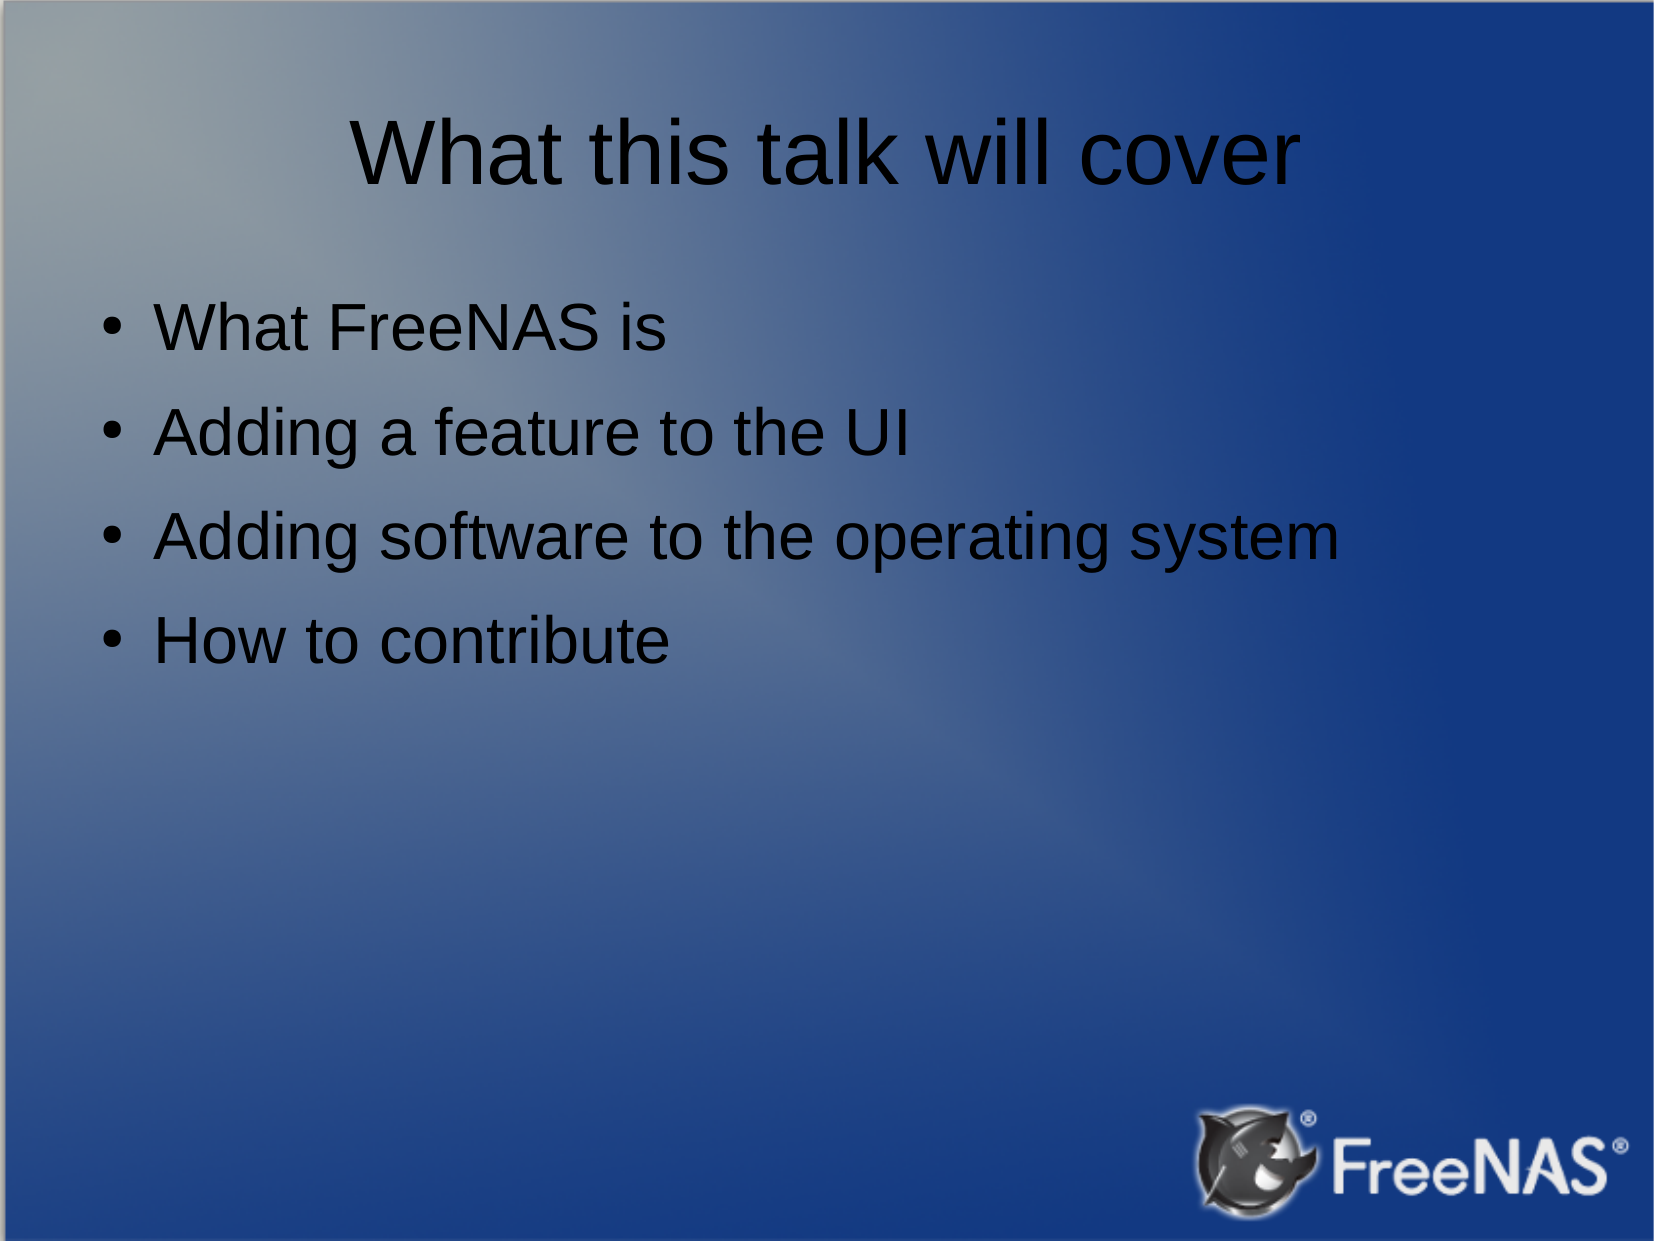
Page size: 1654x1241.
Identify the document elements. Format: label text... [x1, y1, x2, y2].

list What FreeNAS is Adding a feature to the UI Adding software to the operating system How to contribute [82, 290, 1571, 1010]
picture [0, 0, 1654, 1241]
title What this talk will cover [82, 49, 1571, 257]
